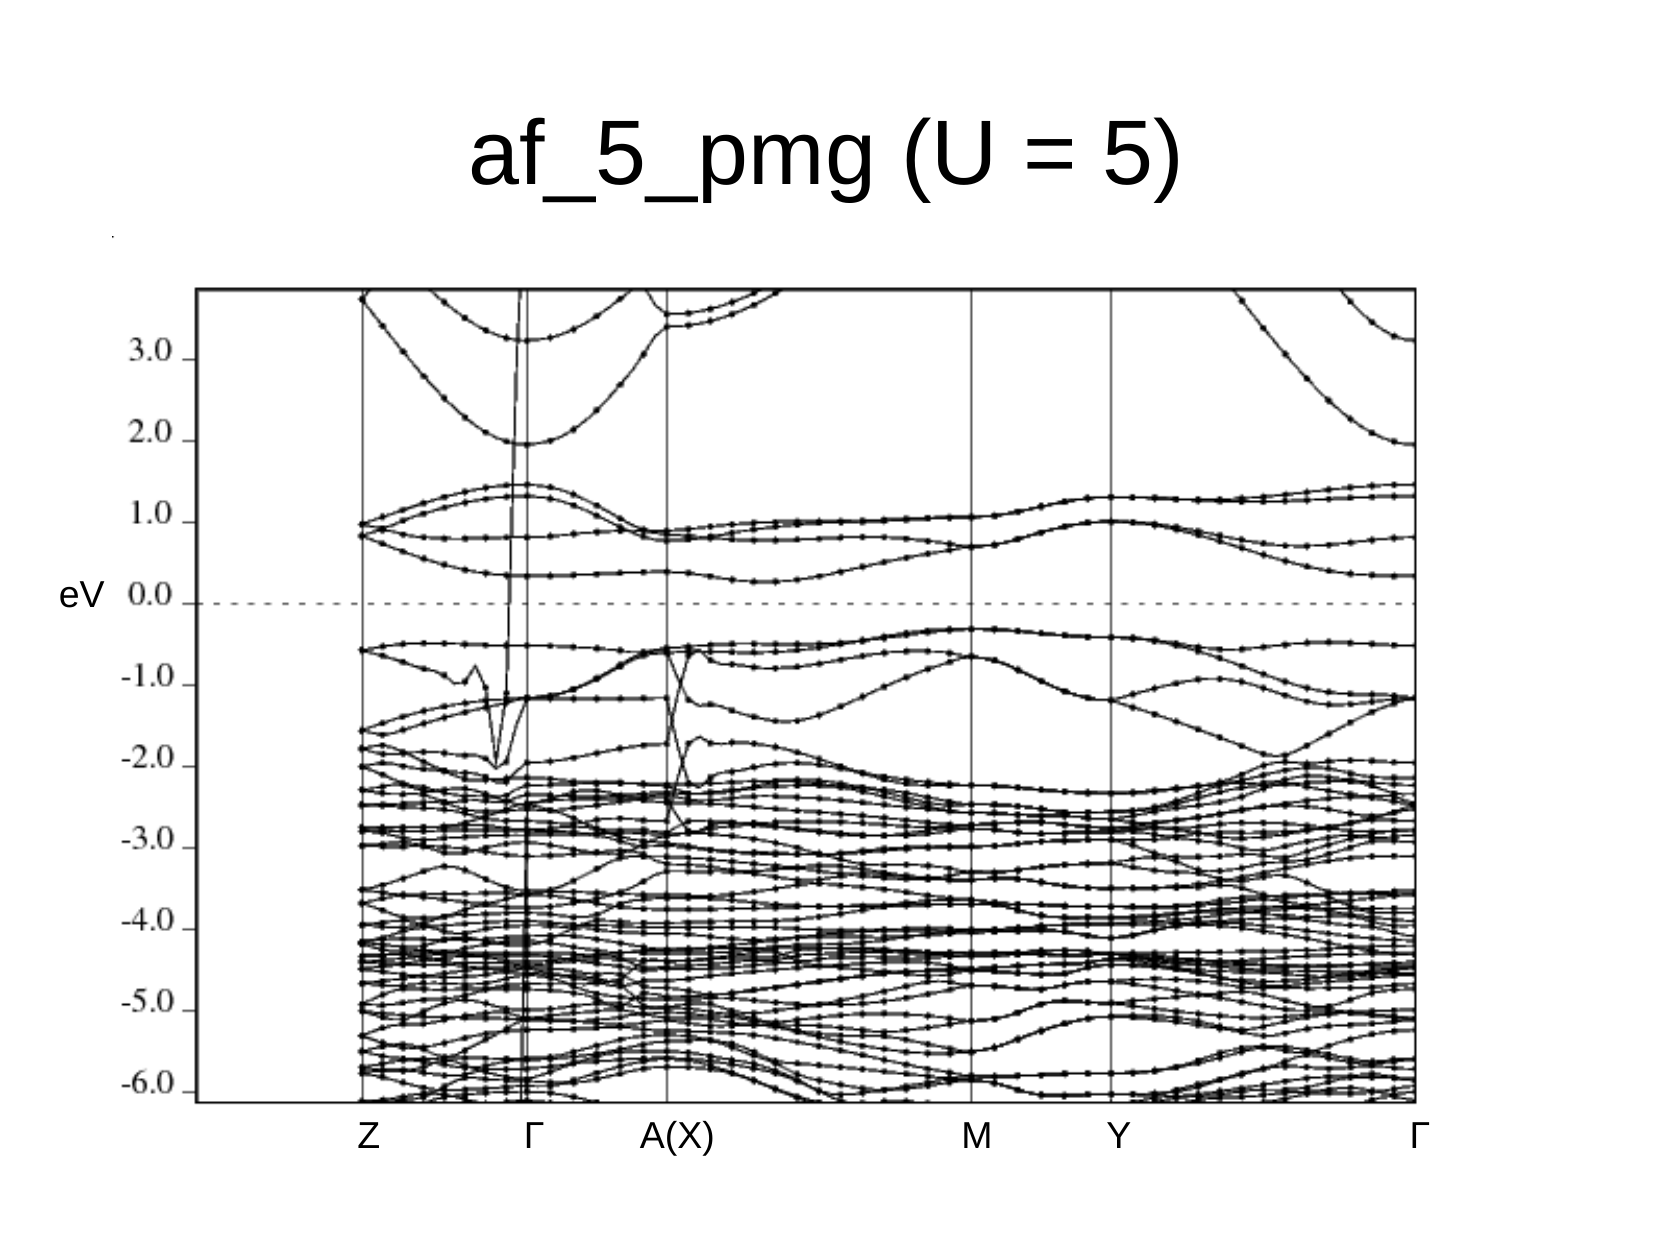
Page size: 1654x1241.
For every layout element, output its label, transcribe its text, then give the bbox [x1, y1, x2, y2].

text_box M [939, 1107, 1015, 1165]
text_box Z [331, 1107, 407, 1165]
text_box Γ [496, 1107, 572, 1165]
text_box A(X) [614, 1107, 741, 1165]
text_box Γ [1382, 1107, 1458, 1165]
text_box Y [1081, 1107, 1157, 1165]
title af_5_pmg (U = 5) [82, 56, 1571, 250]
text_box eV [25, 566, 139, 624]
picture [112, 236, 1467, 1171]
